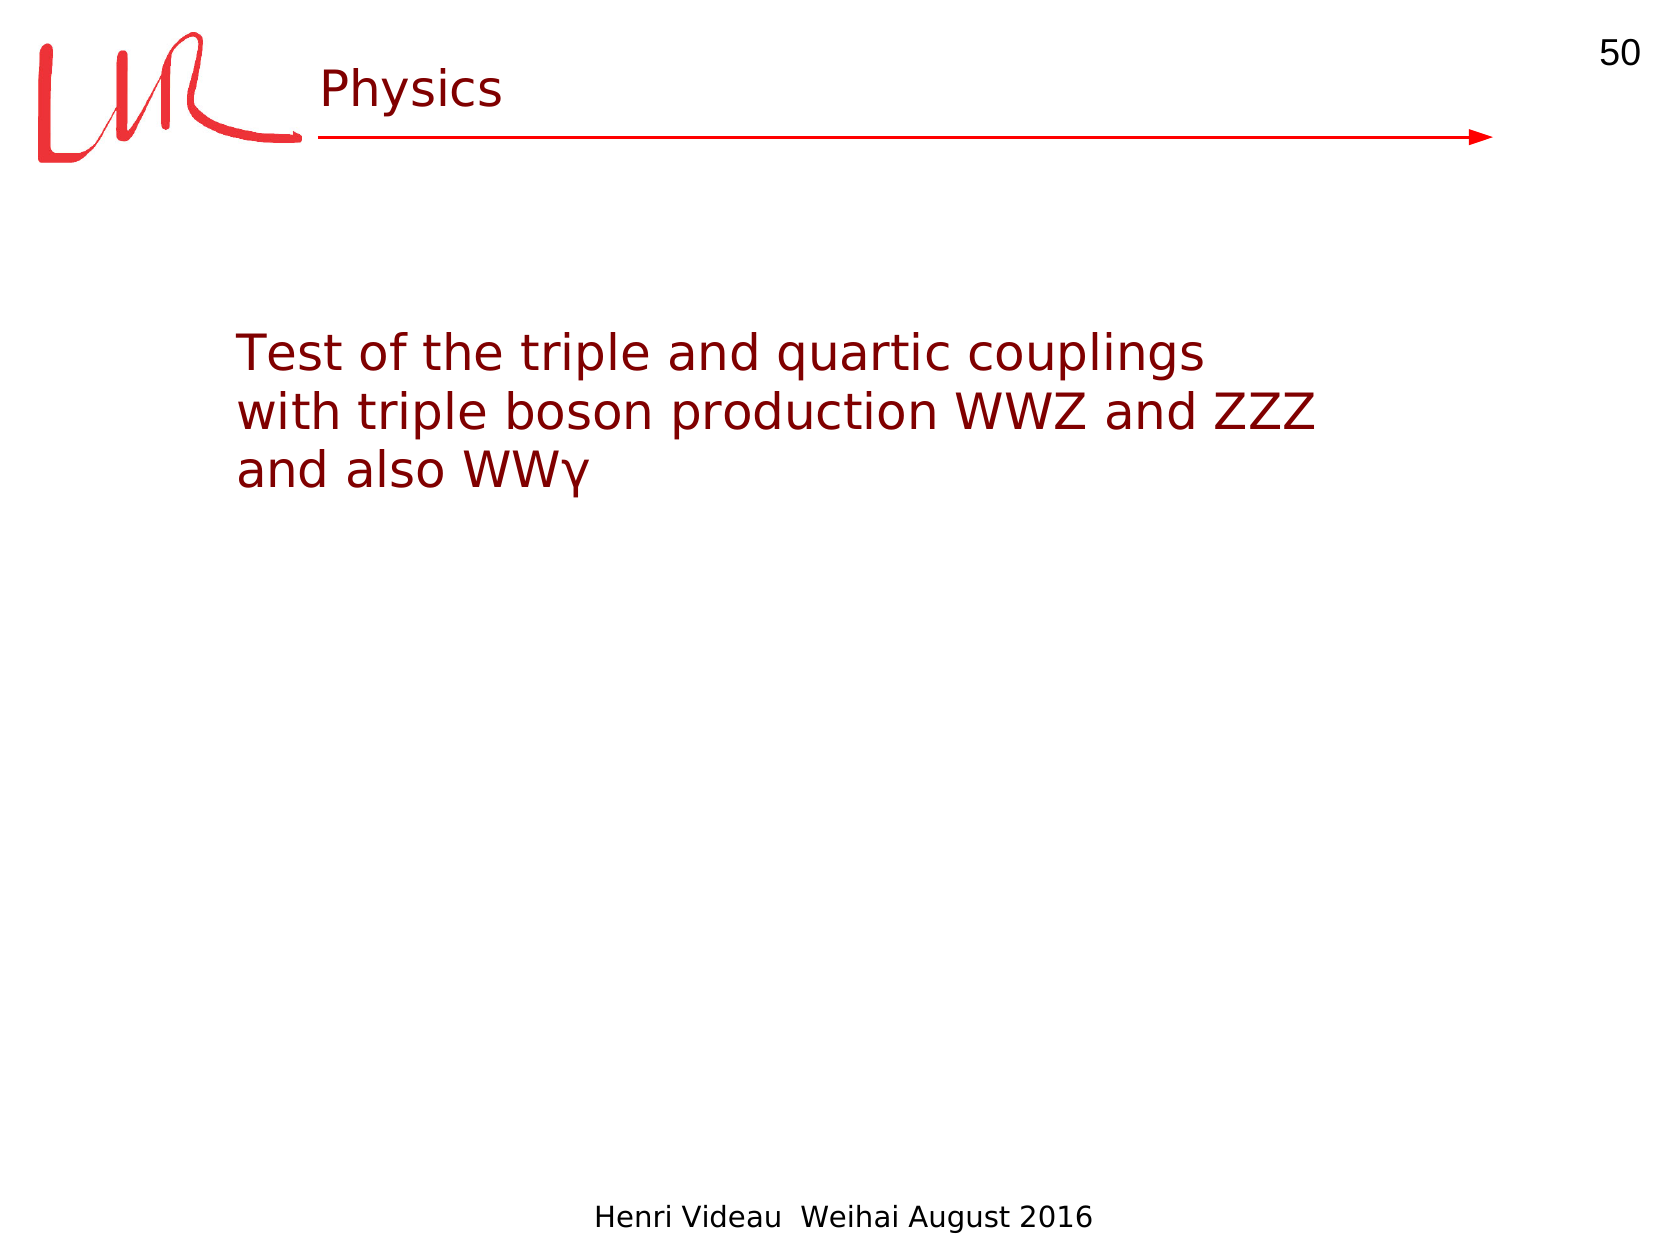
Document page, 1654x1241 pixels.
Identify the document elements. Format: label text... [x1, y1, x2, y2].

text_box Test of the triple and quartic couplings with triple boson production WWZ and ZZZ and also WWγ [236, 324, 1318, 501]
picture [38, 32, 302, 163]
